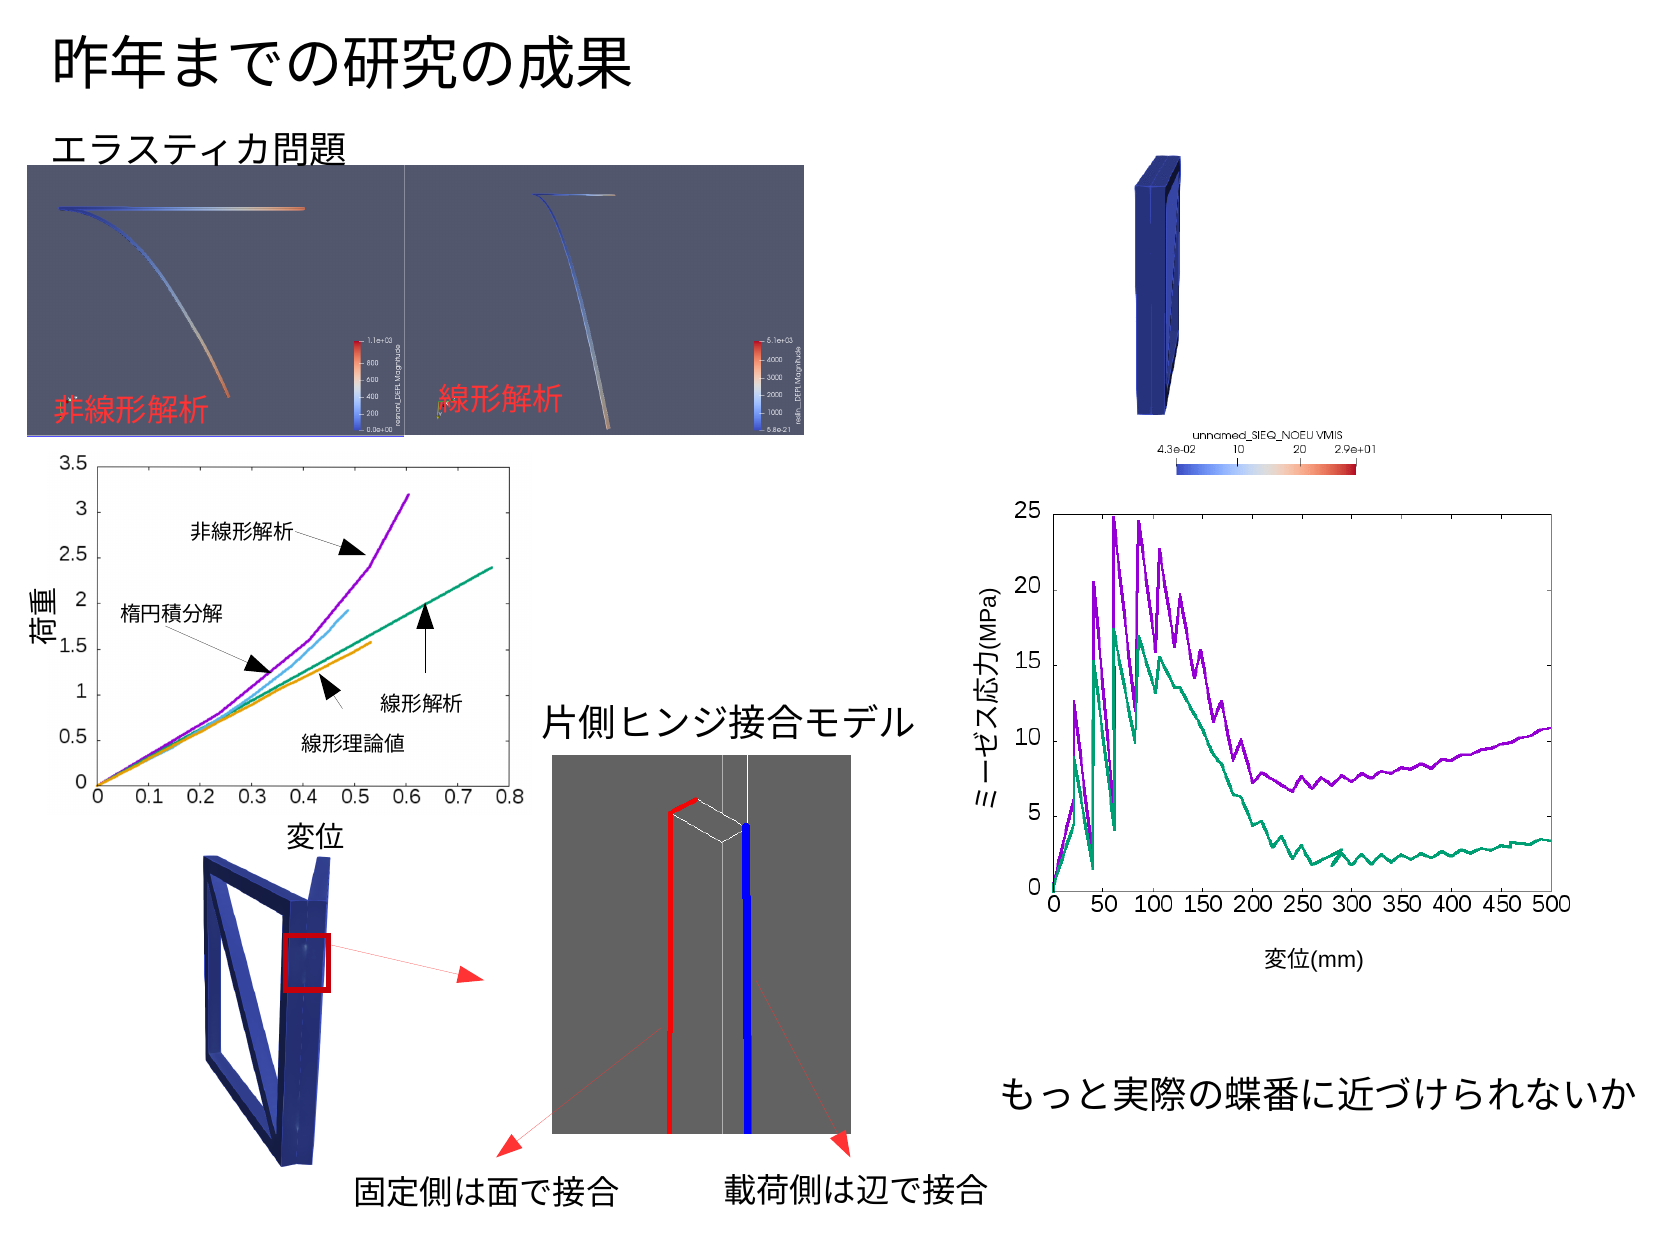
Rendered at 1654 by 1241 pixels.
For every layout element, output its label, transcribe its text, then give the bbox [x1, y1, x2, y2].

text_box [283, 933, 331, 993]
text_box 非線形解析 [38, 377, 225, 425]
text_box 非線形解析 [176, 507, 331, 548]
title 昨年までの研究の成果 [0, 0, 721, 119]
text_box エラスティカ問題 [35, 113, 426, 166]
text_box 固定側は面で接合 [338, 1158, 650, 1207]
text_box 楕円積分解 [105, 590, 260, 626]
text_box もっと実際の蝶番に近づけられないか [985, 1057, 1609, 1217]
text_box 線形解析 [424, 367, 579, 414]
picture [47, 451, 532, 815]
picture [552, 755, 851, 1134]
text_box 変位(mm) [1249, 933, 1406, 981]
text_box 線形理論値 [286, 720, 451, 757]
picture [992, 49, 1578, 926]
text_box 荷重 [11, 555, 58, 662]
text_box 片側ヒンジ接合モデル [526, 685, 910, 738]
picture [195, 850, 343, 1170]
picture [288, 938, 326, 987]
text_box 線形解析 [366, 680, 479, 721]
text_box ミーゼス応力(MPa) [956, 555, 1006, 828]
text_box 載荷側は辺で接合 [708, 1156, 1000, 1205]
text_box 変位 [271, 806, 377, 851]
picture [27, 165, 804, 438]
